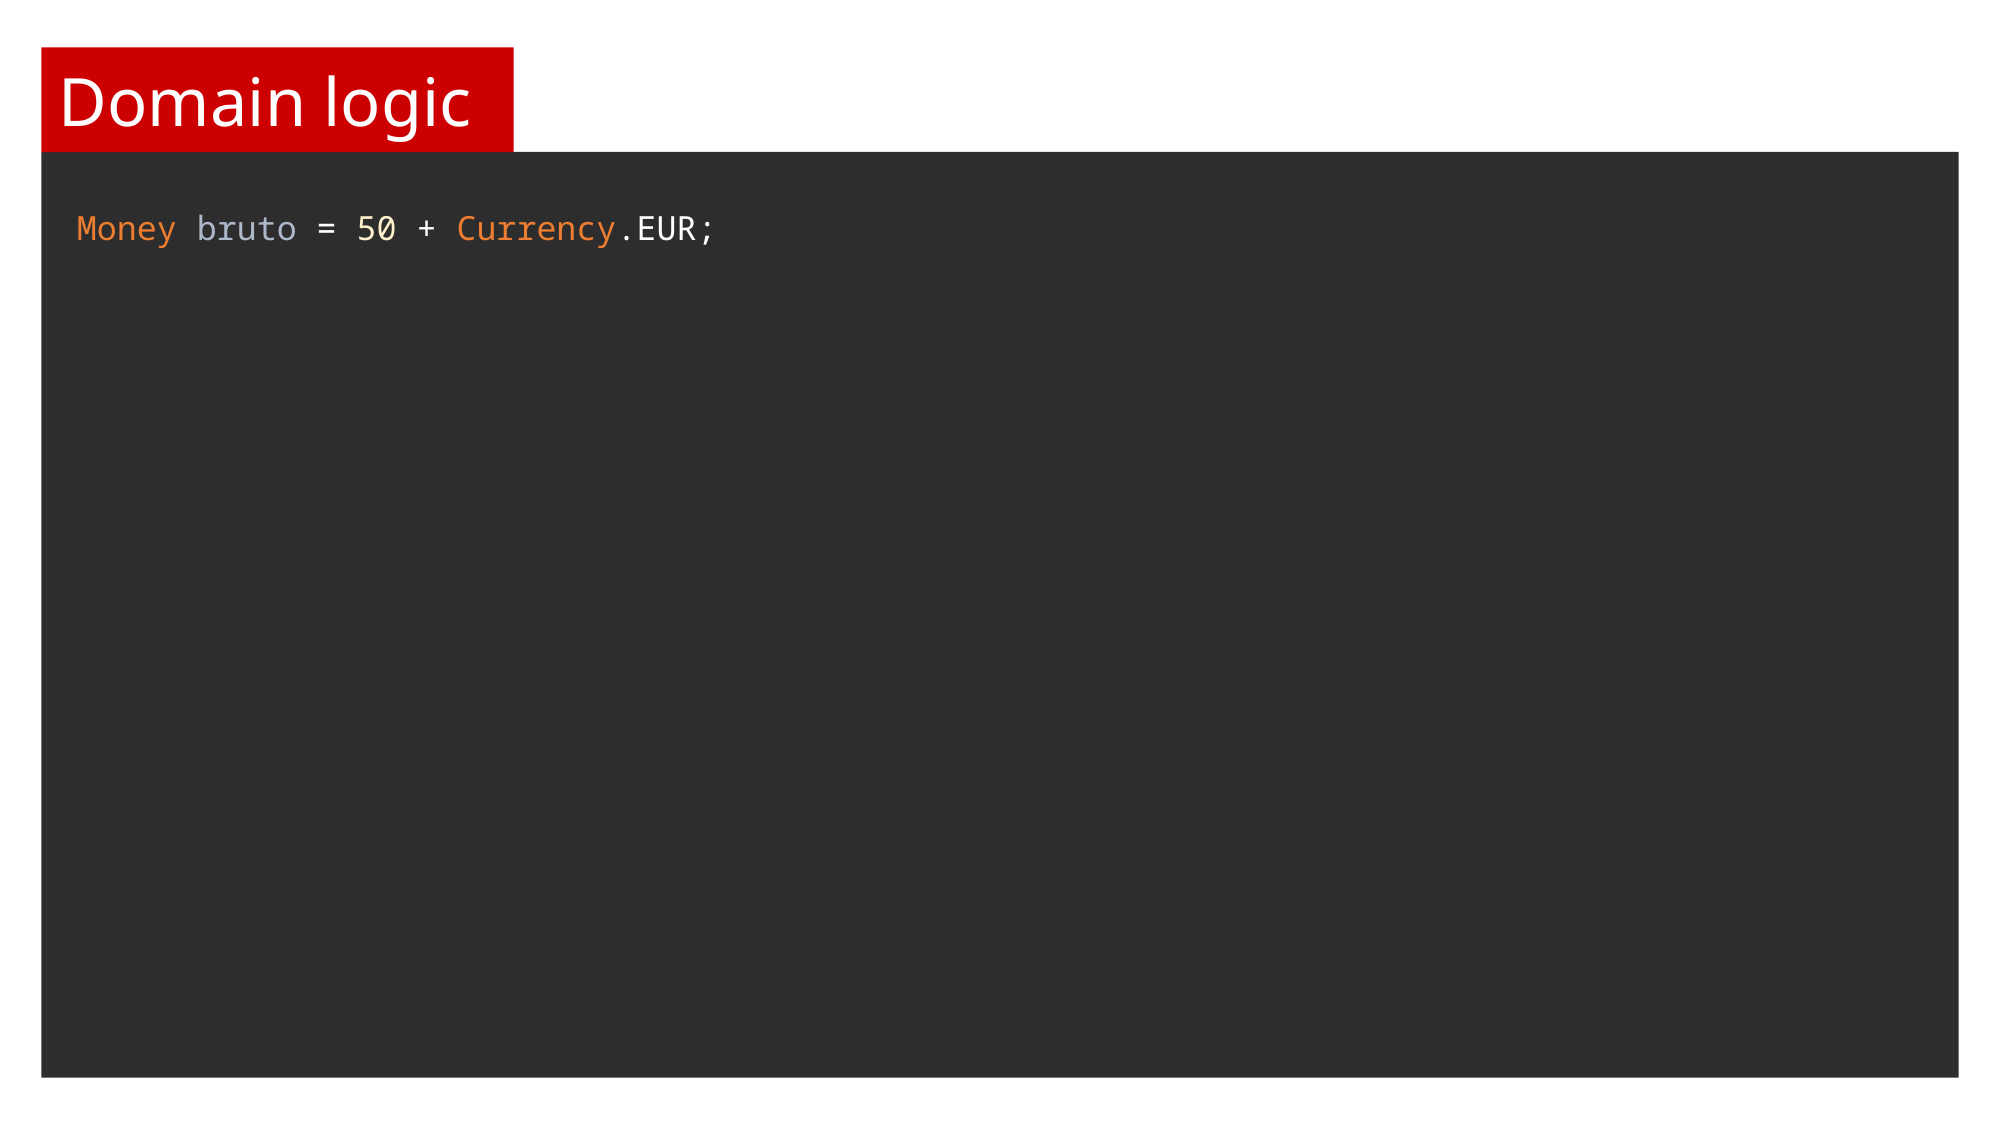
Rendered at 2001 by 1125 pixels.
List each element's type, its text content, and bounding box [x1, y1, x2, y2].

text_box Domain logic [41, 47, 514, 153]
text_box Money bruto = 50 + Currency.EUR; [41, 152, 1602, 309]
text_box [41, 152, 1959, 1078]
